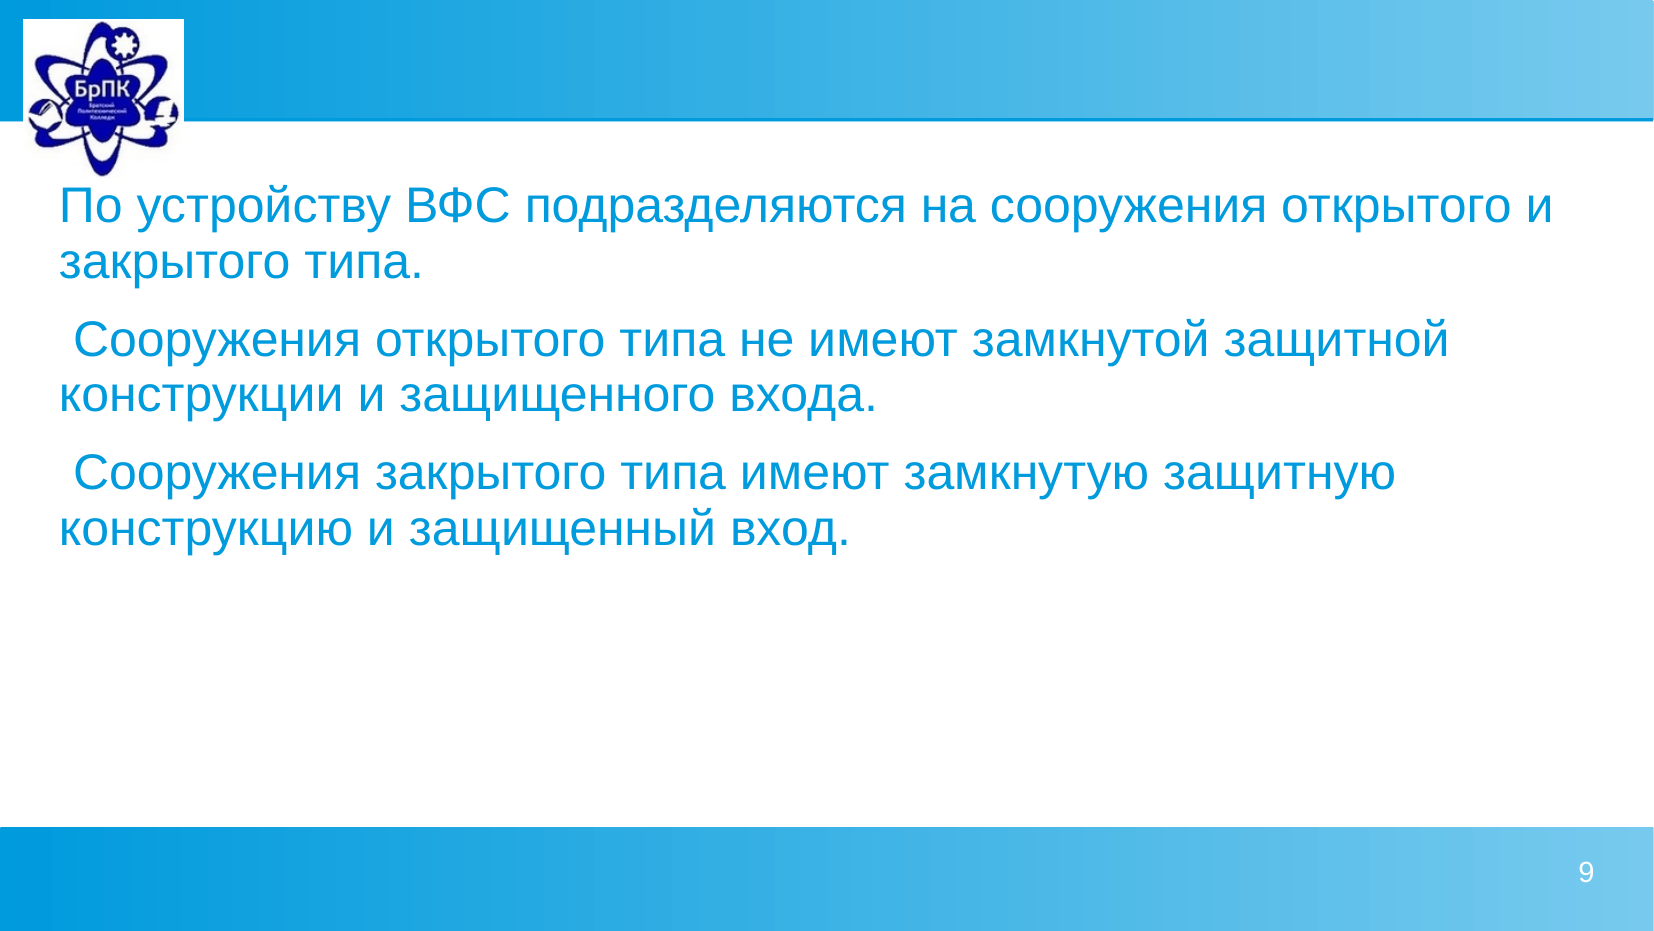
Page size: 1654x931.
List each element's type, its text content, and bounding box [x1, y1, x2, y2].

list По устройству ВФС подразделяются на сооружения открытого и закрытого типа. Сооружения открытого типа не имеют замкнутой защитной конструкции и защищенного входа. Сооружения закрытого типа имеют замкнутую защитную конструкцию и защищенный вход. [59, 177, 1595, 768]
picture [23, 20, 184, 179]
